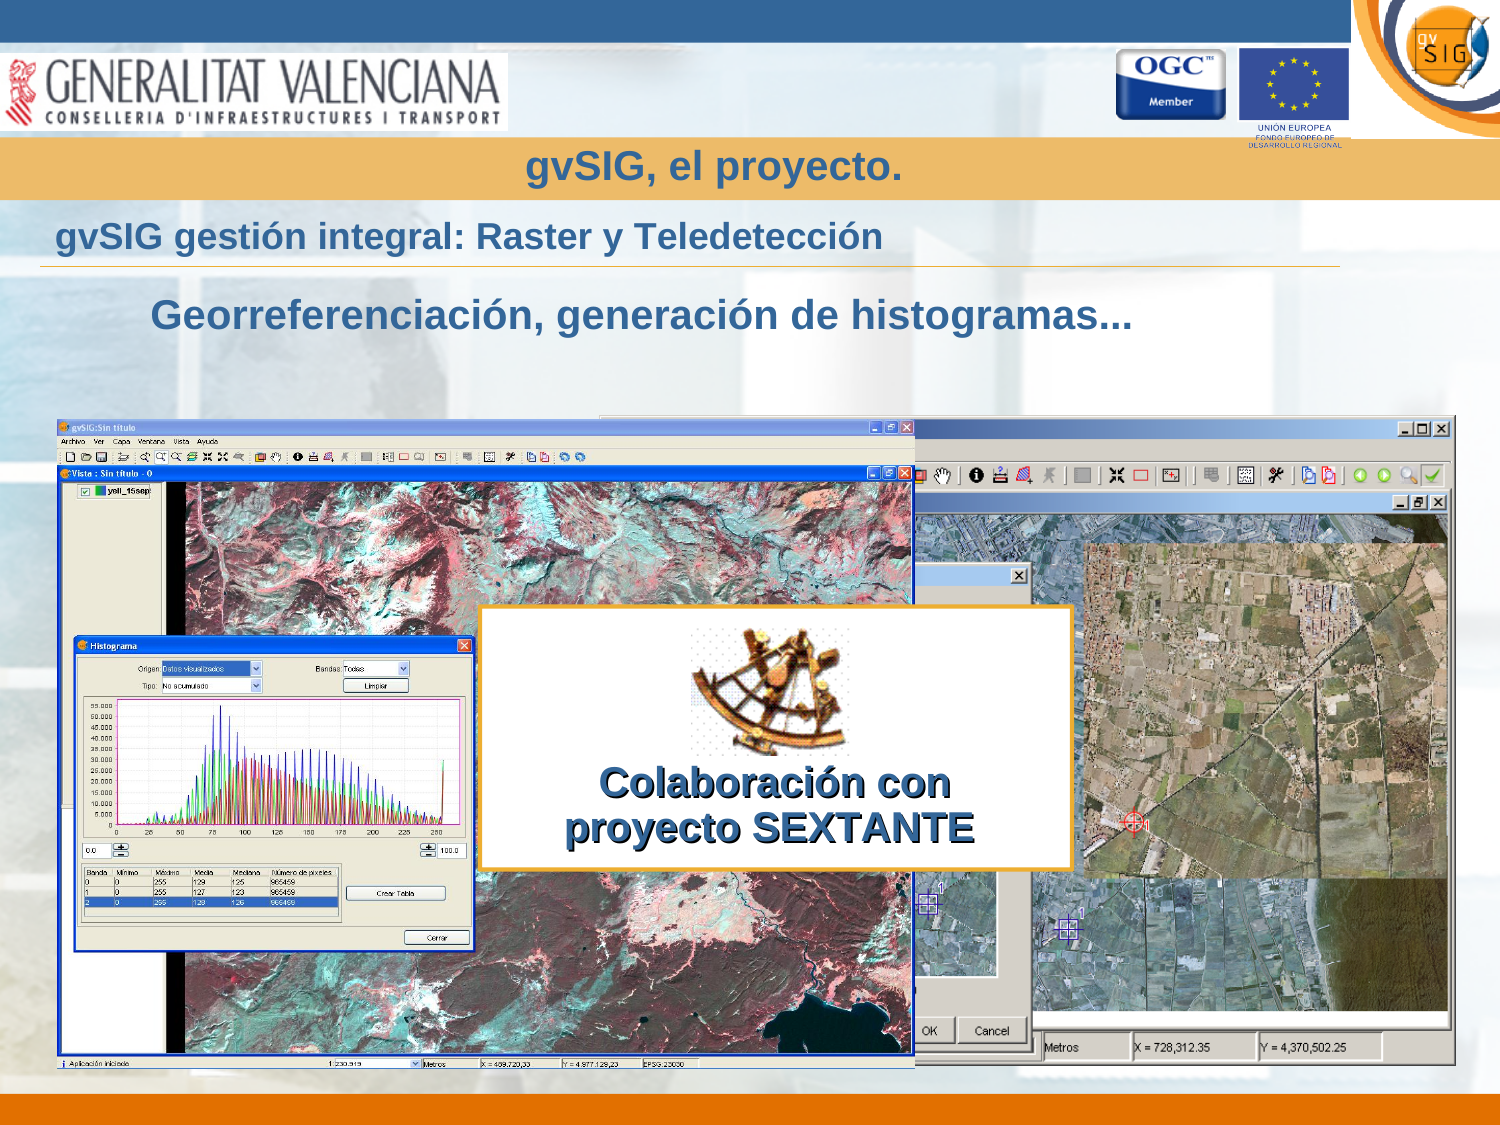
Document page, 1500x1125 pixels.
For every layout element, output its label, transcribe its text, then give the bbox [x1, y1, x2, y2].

text_box gvSIG gestión integral: Raster y Teledetección [40, 210, 958, 271]
text_box Georreferenciación, generación de histogramas... [135, 286, 1337, 360]
text_box gvSIG, el proyecto. [0, 137, 1429, 203]
picture [0, 53, 508, 131]
picture [57, 415, 1456, 1069]
picture [1237, 0, 1500, 139]
text_box Colaboración con proyecto SEXTANTE [480, 606, 1073, 870]
picture [1116, 49, 1226, 120]
